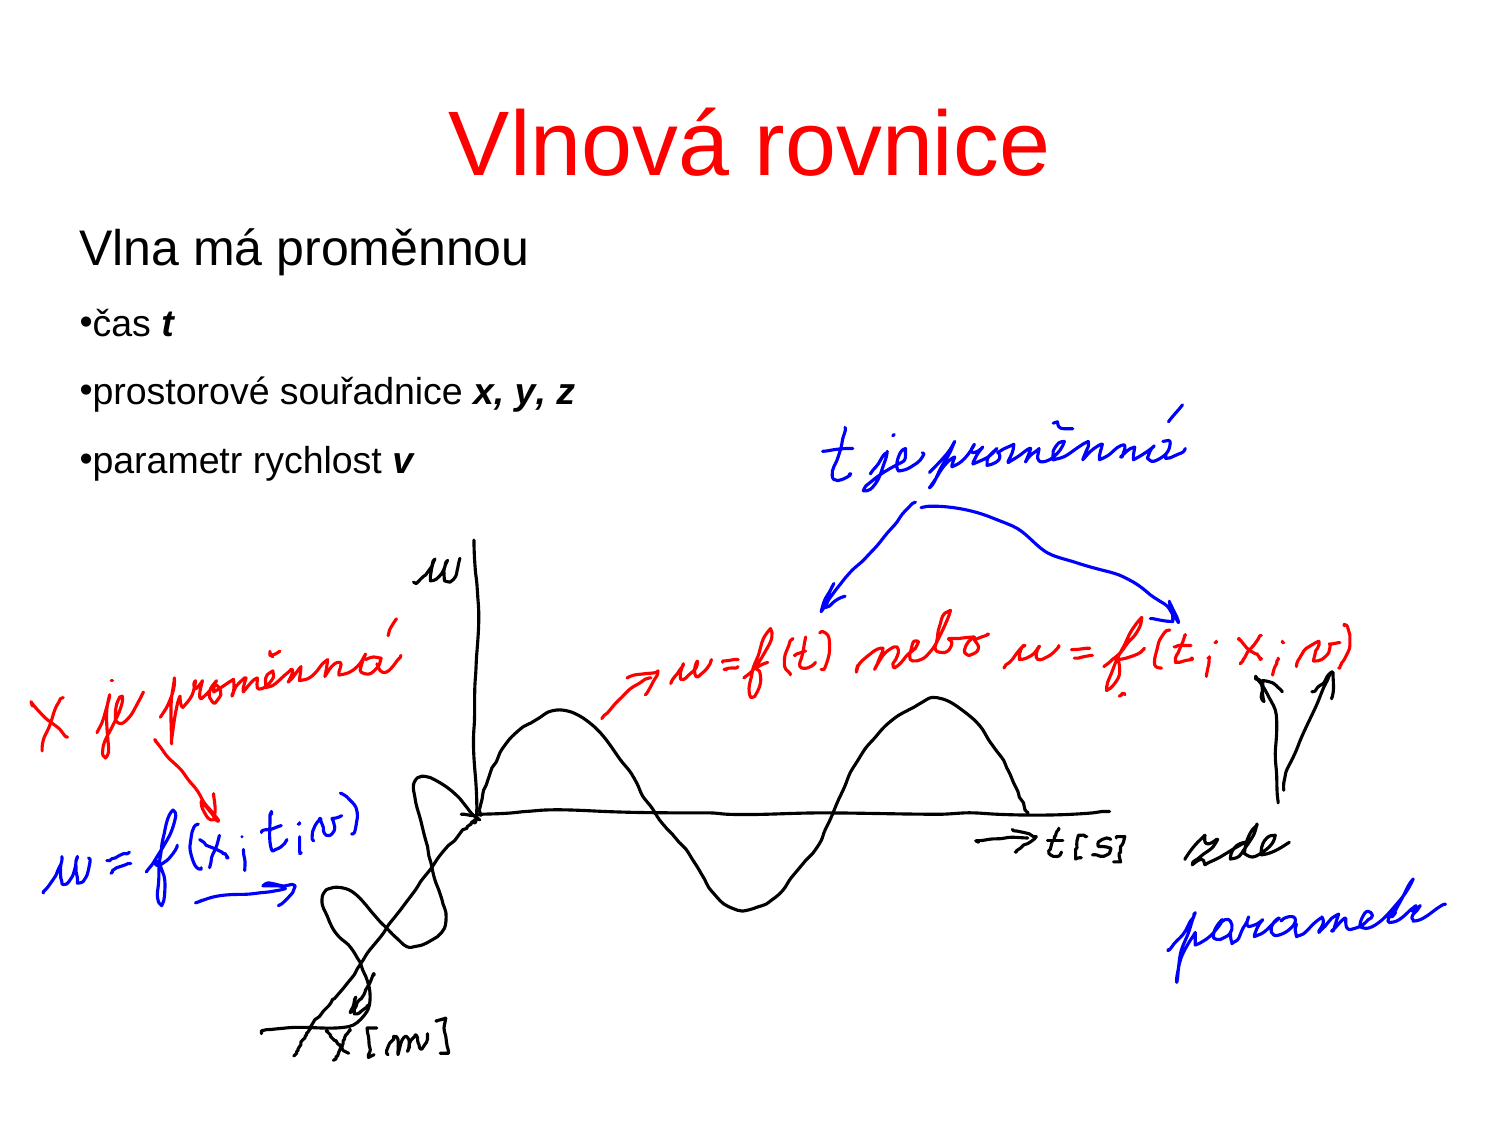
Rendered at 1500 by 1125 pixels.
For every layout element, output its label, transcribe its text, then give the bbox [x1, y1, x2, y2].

text_box Vlna má proměnnou čas t prostorové souřadnice x, y, z parametr rychlost v [64, 207, 1412, 489]
title Vlnová rovnice [75, 45, 1426, 233]
